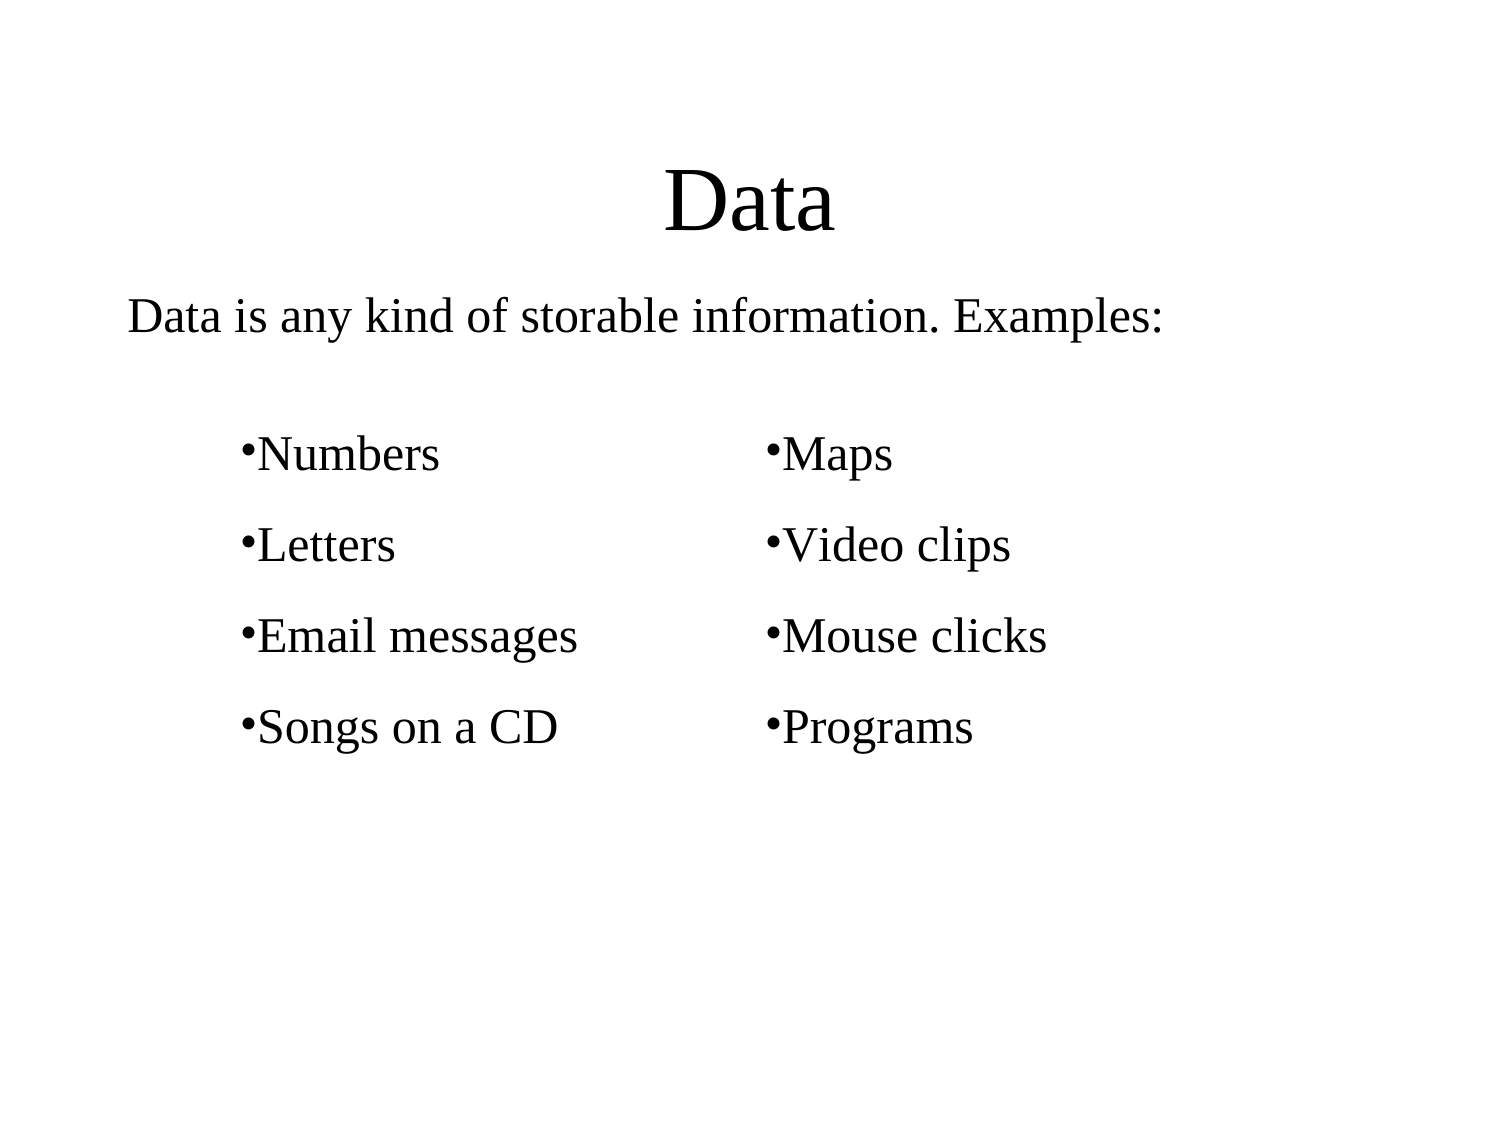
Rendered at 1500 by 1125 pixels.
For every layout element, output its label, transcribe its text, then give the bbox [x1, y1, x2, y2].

text_box Maps Video clips Mouse clicks Programs [750, 412, 1213, 762]
text_box Data is any kind of storable information. Examples: [112, 275, 1363, 442]
text_box Numbers Letters Email messages Songs on a CD [224, 412, 651, 762]
title Data [112, 99, 1388, 288]
